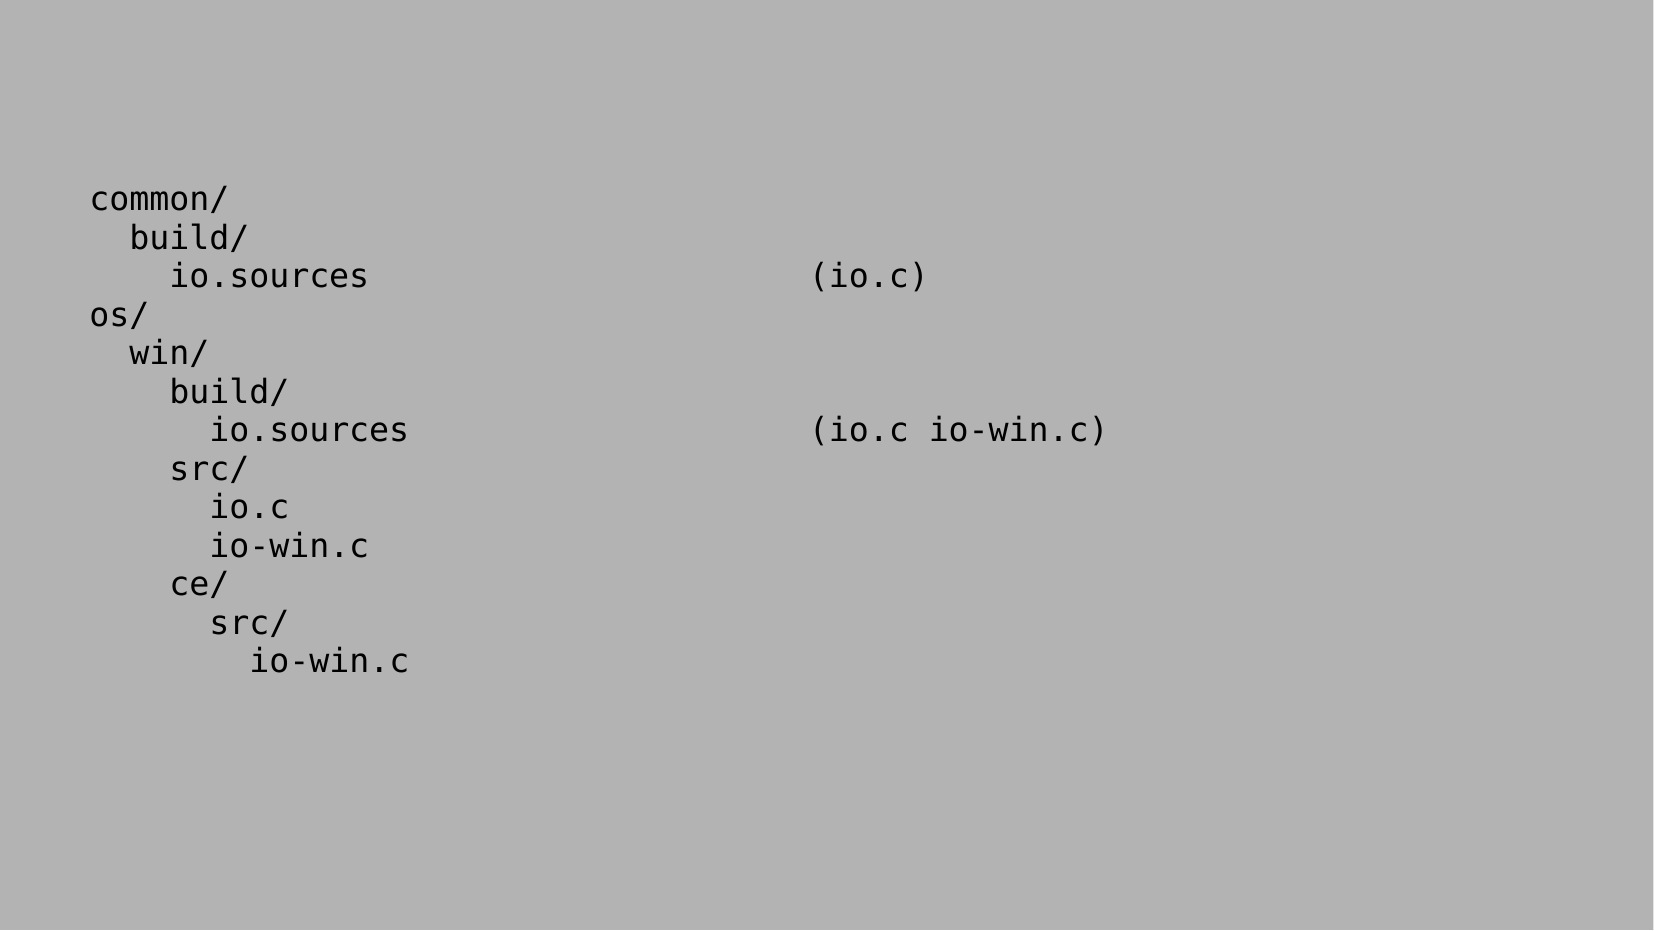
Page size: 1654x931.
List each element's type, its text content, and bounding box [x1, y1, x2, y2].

subtitle common/ build/ io.sources (io.c) os/ win/ build/ io.sources (io.c io-win.c) src/ io.c io-win.c ce/ src/ io-win.c [49, 37, 1613, 901]
